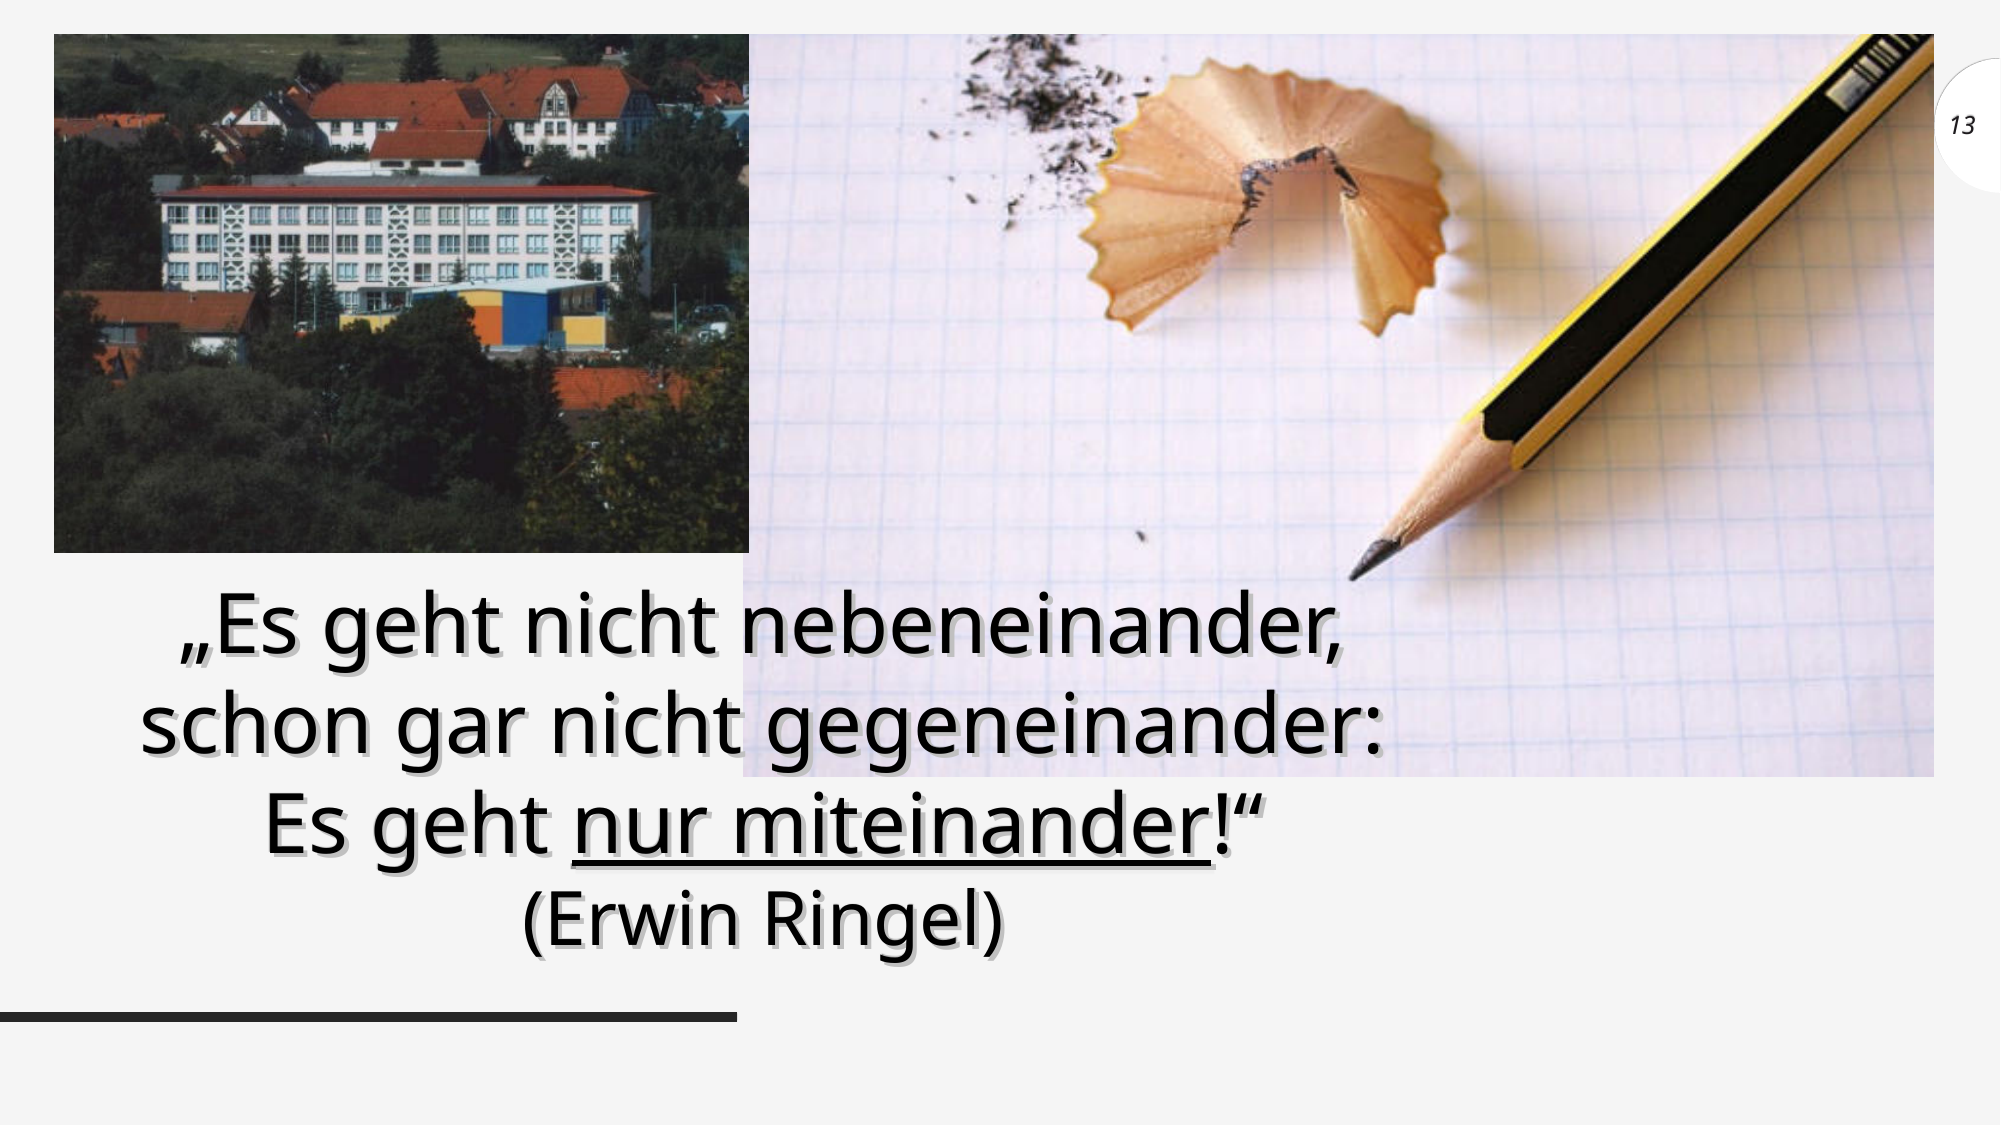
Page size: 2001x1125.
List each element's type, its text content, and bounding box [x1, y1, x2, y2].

text_box [1933, 96, 2000, 157]
picture [54, 35, 1934, 777]
text_box „Es geht nicht nebeneinander, schon gar nicht gegeneinander: Es geht nur miteinander!“ (Erwin Ringel) [0, 562, 1612, 982]
